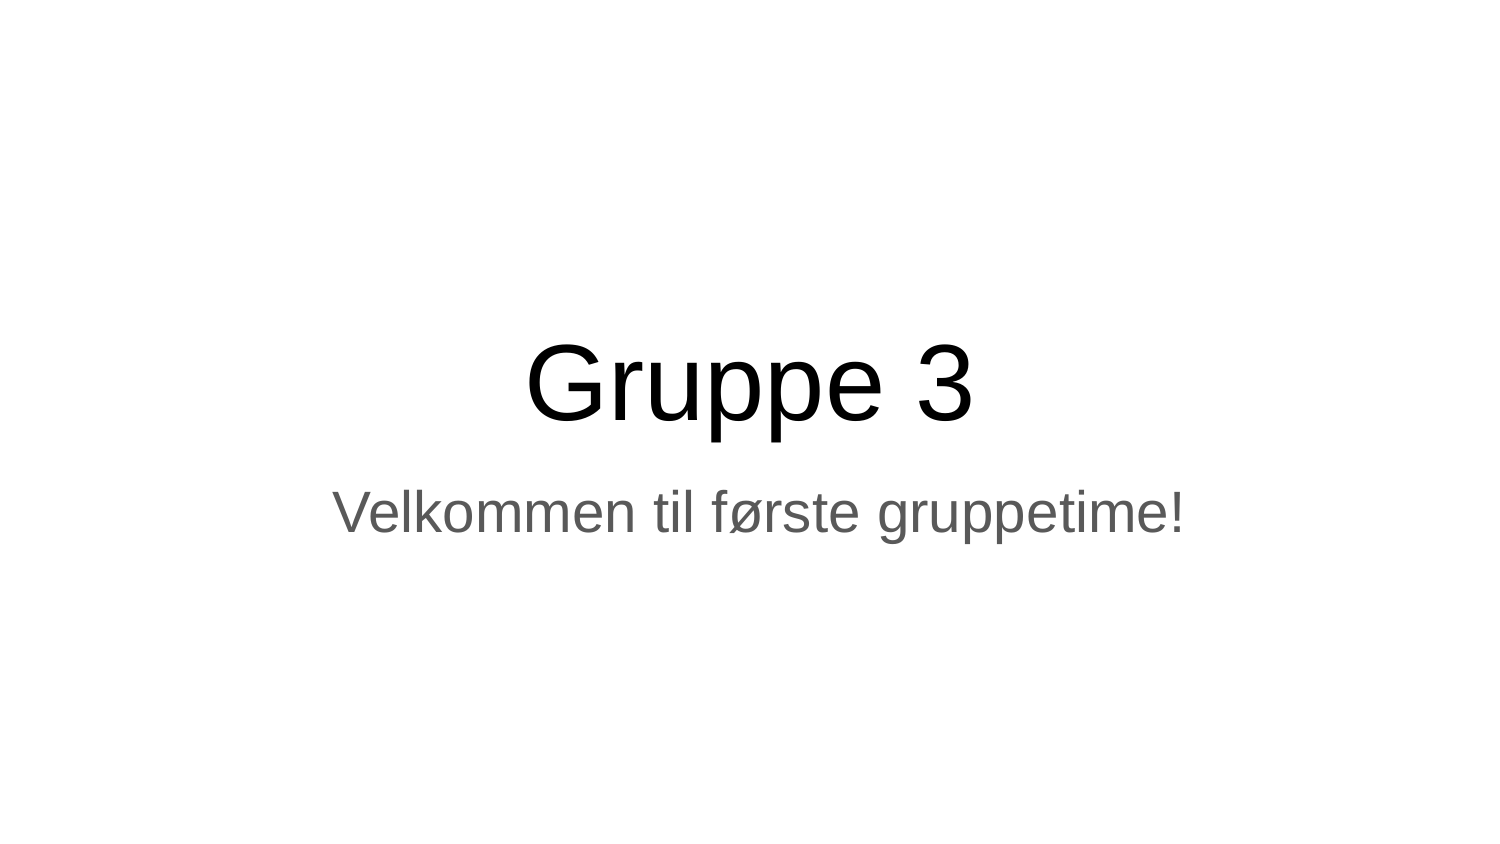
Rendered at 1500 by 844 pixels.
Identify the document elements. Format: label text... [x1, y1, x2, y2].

subtitle Velkommen til første gruppetime! [51, 464, 1449, 595]
title Gruppe 3 [51, 122, 1449, 459]
